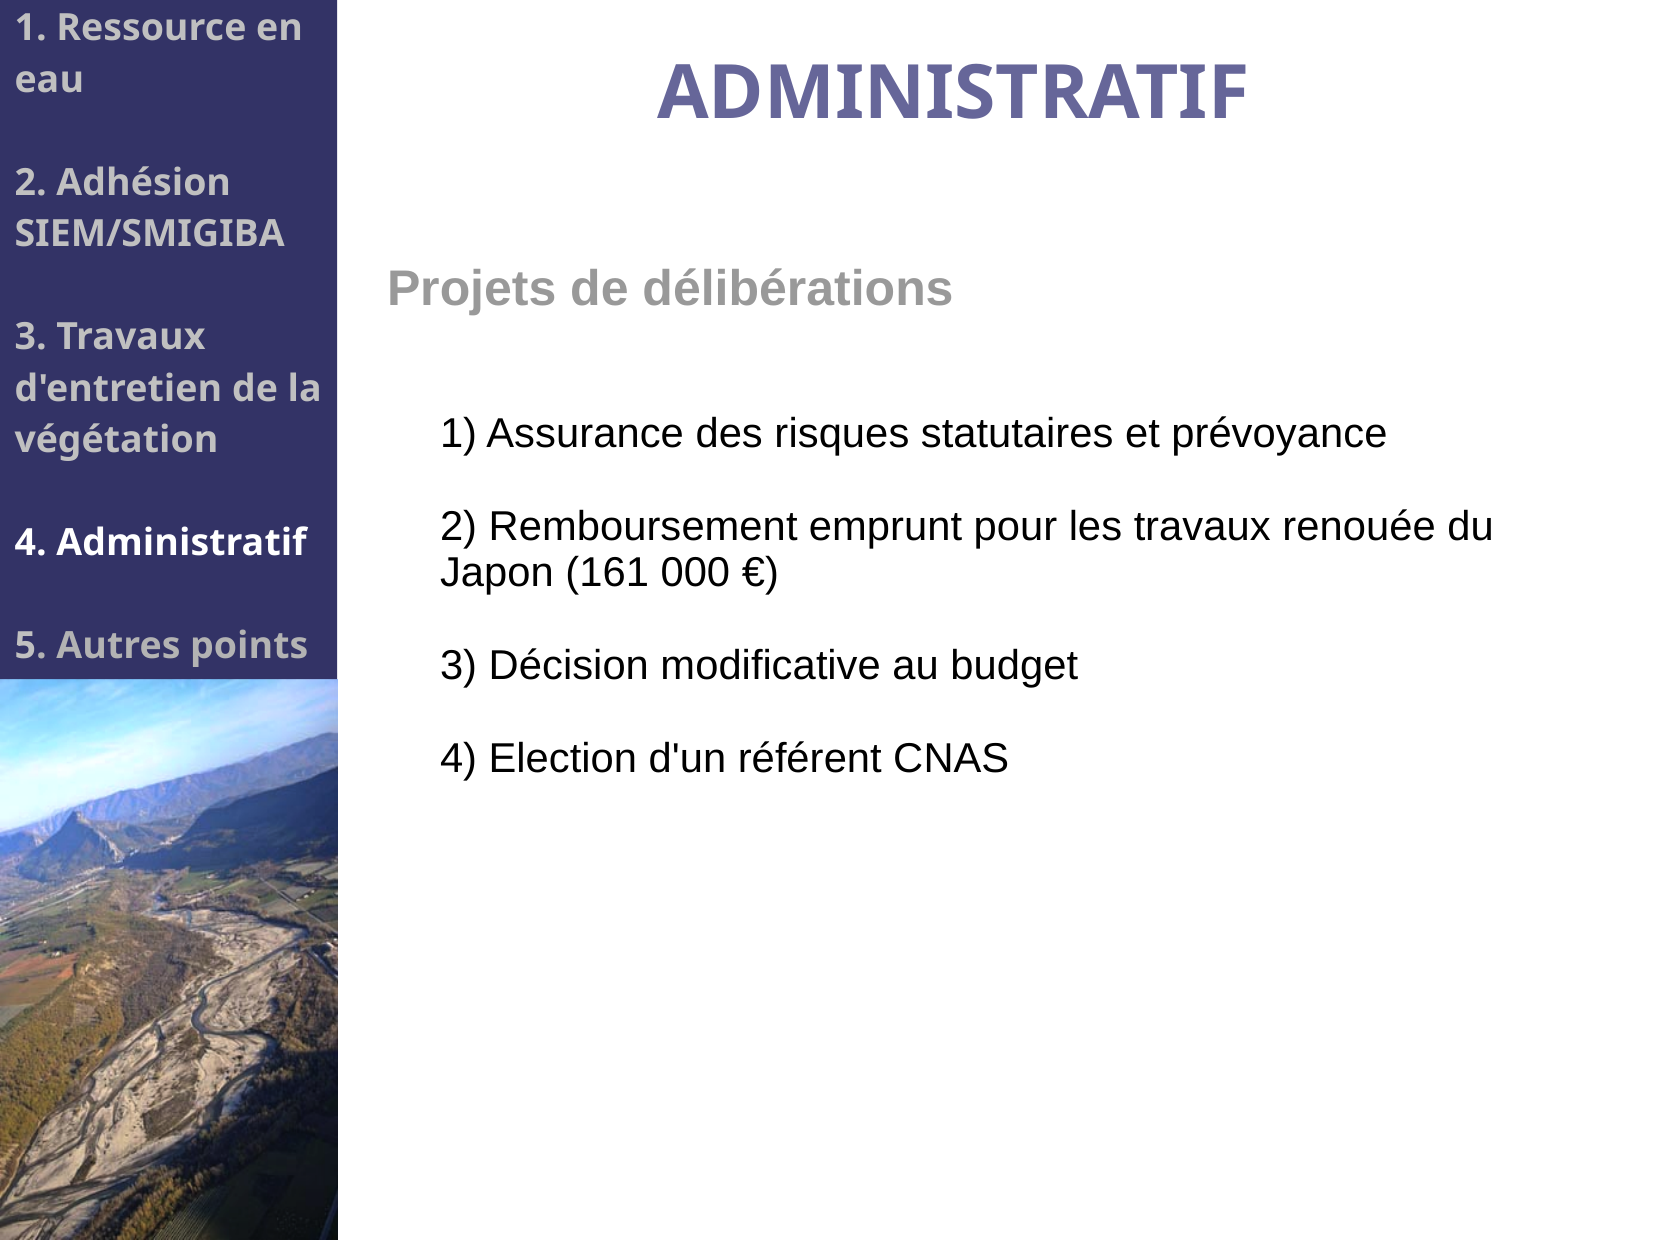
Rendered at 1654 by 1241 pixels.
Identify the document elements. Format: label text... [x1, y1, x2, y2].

text_box ADMINISTRATIF [518, 29, 1388, 178]
picture [0, 680, 338, 1241]
text_box Projets de délibérations 1) Assurance des risques statutaires et prévoyance 2) Remboursement emprunt pour les travaux renouée du Japon (161 000 €) 3) Décision modificative au budget 4) Election d'un référent CNAS [354, 206, 1625, 1211]
text_box 1. Ressource en eau 2. Adhésion SIEM/SMIGIBA 3. Travaux d'entretien de la végétation 4. Administratif 5. Autres points [0, 0, 338, 680]
